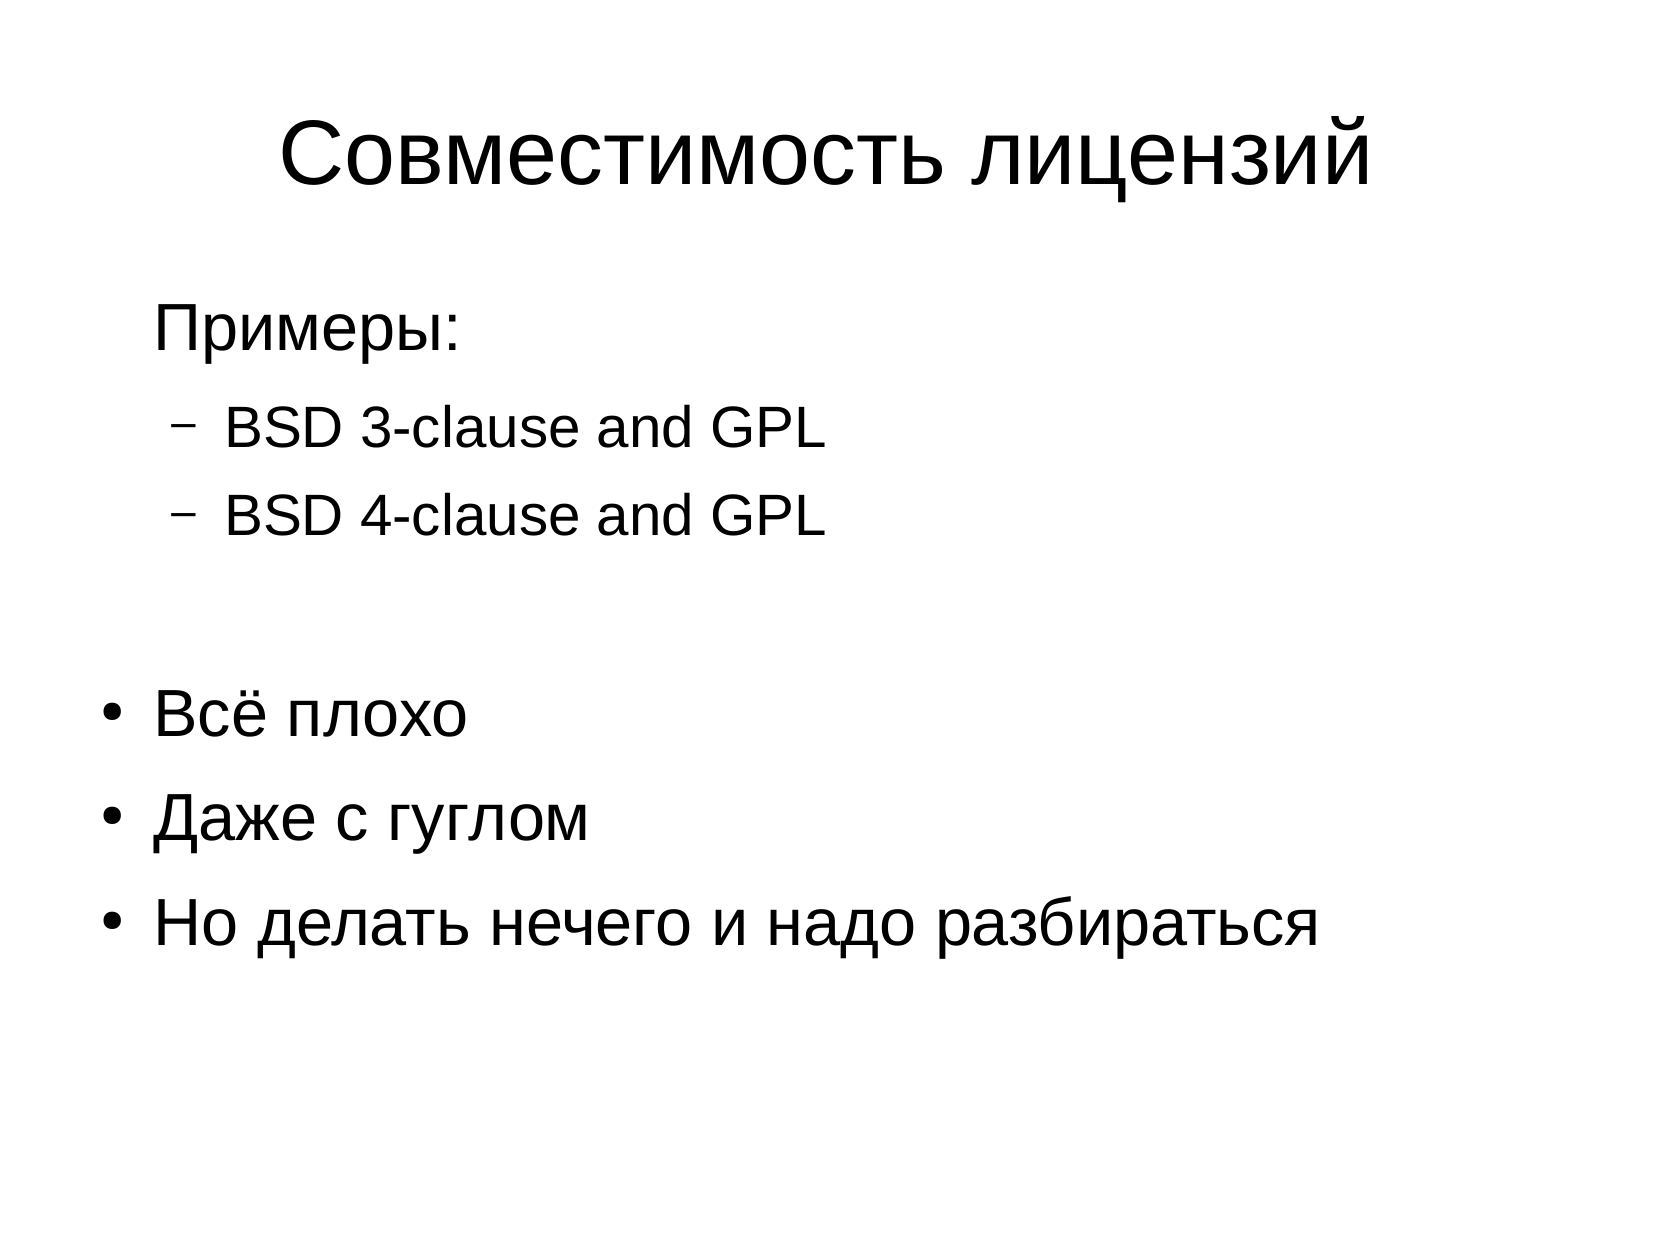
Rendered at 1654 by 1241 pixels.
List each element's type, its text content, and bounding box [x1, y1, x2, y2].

list Примеры: BSD 3-clause and GPL BSD 4-clause and GPL Всё плохо Даже с гуглом Но делать нечего и надо разбираться [82, 290, 1571, 1010]
title Совместимость лицензий [82, 49, 1571, 257]
